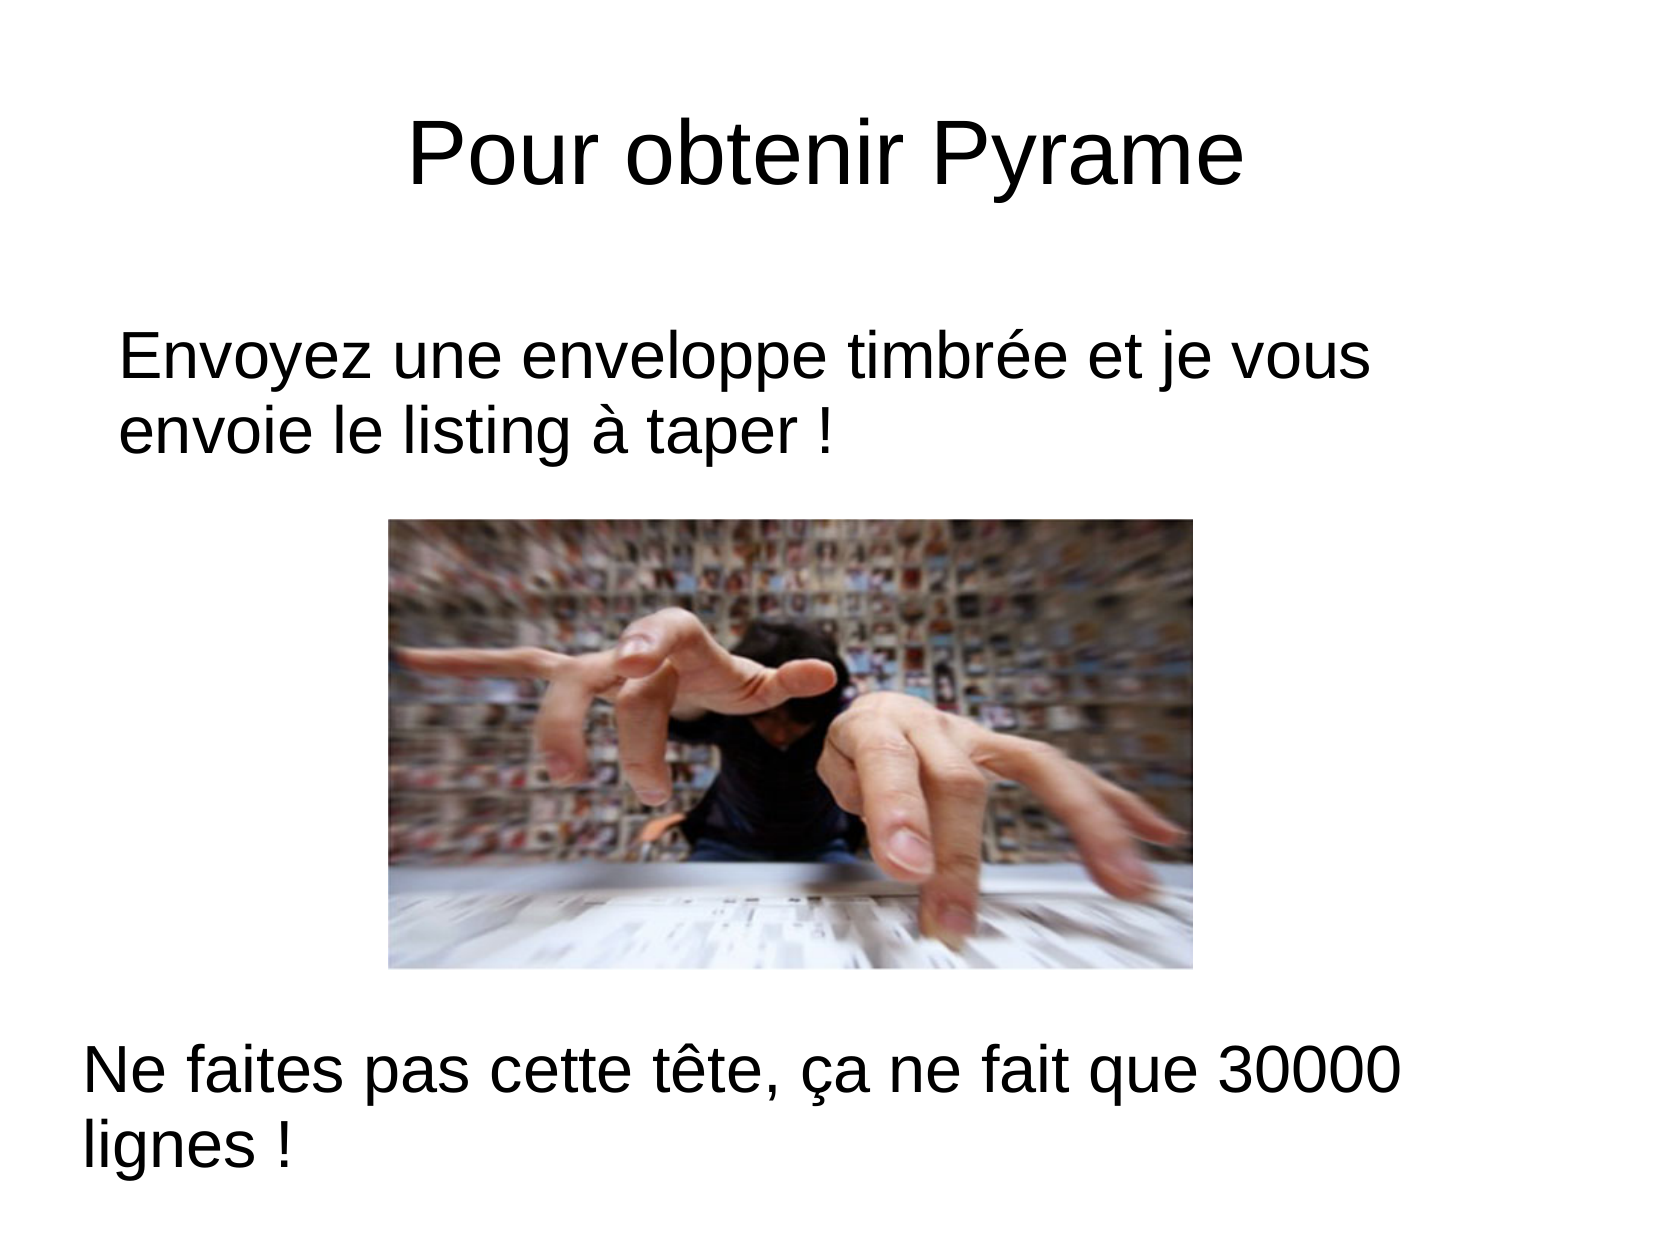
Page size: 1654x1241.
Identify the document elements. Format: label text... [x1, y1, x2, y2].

title Pour obtenir Pyrame [82, 49, 1571, 257]
text_box Ne faites pas cette tête, ça ne fait que 30000 lignes ! [82, 1003, 1571, 1210]
picture [388, 519, 1193, 970]
subtitle Envoyez une enveloppe timbrée et je vous envoie le listing à taper ! [82, 290, 1571, 497]
